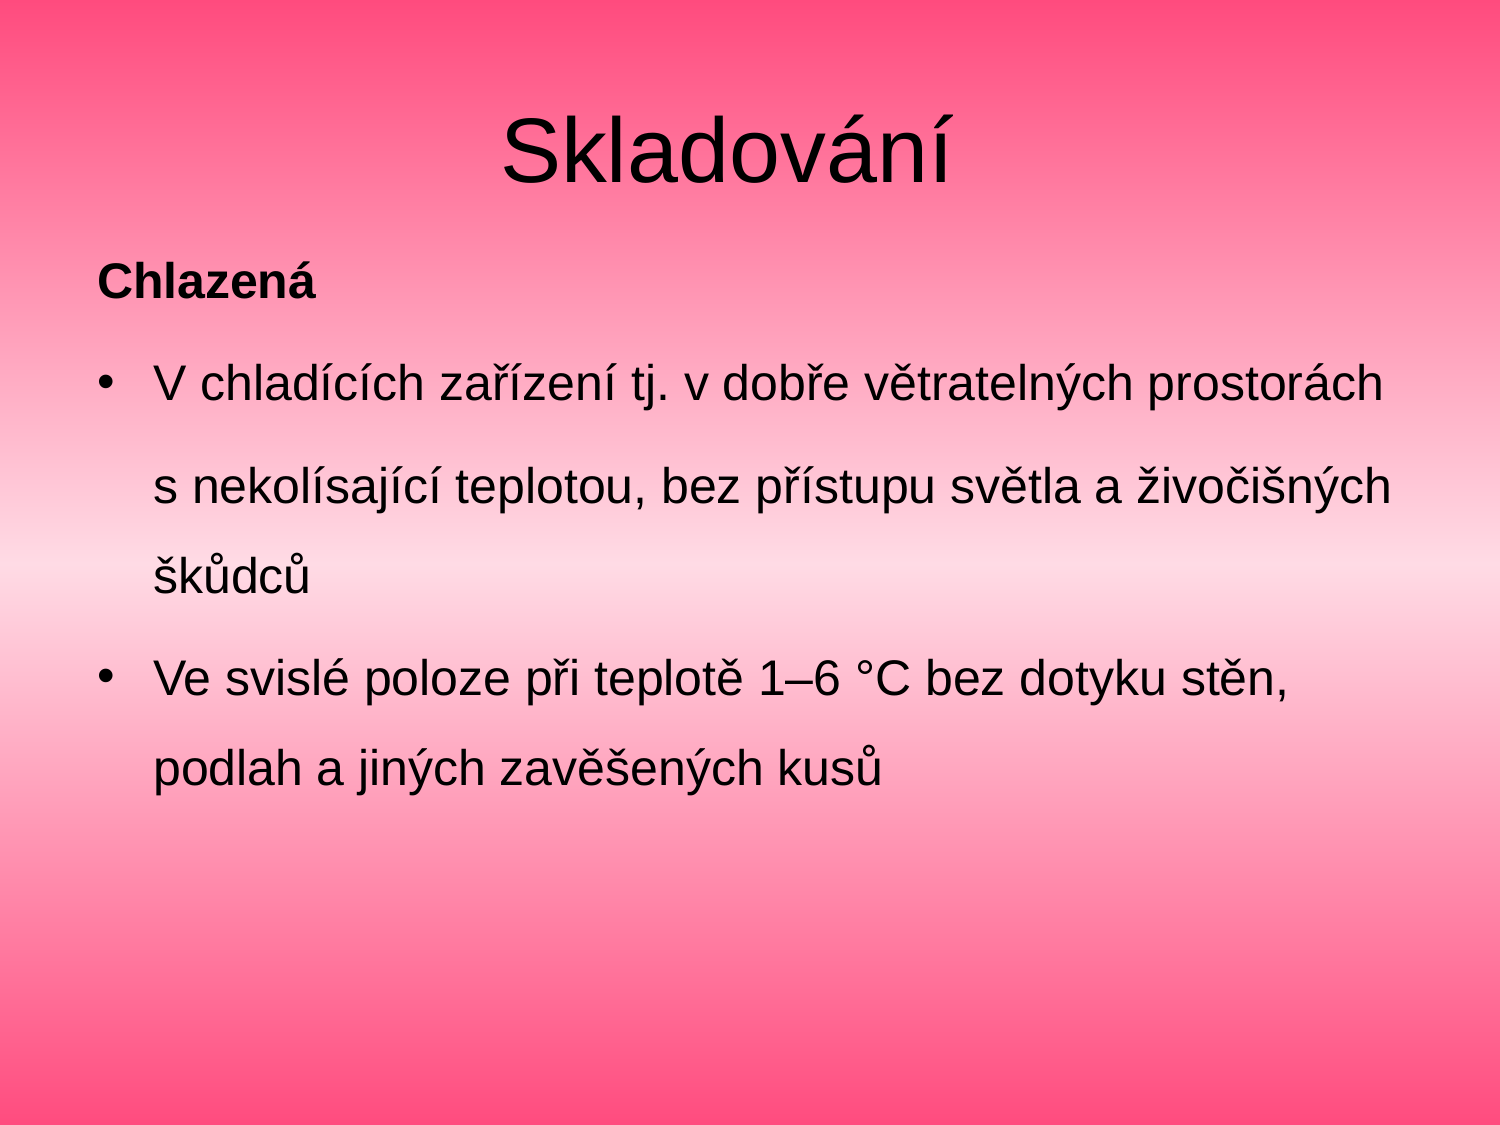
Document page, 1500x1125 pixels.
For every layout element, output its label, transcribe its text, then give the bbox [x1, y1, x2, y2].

title Skladování [100, 83, 1355, 209]
list Chlazená V chladících zařízení tj. v dobře větratelných prostorách s nekolísající teplotou, bez přístupu světla a živočišných škůdců Ve svislé poloze při teplotě 1–6 °C bez dotyku stěn, podlah a jiných zavěšených kusů [82, 210, 1418, 997]
